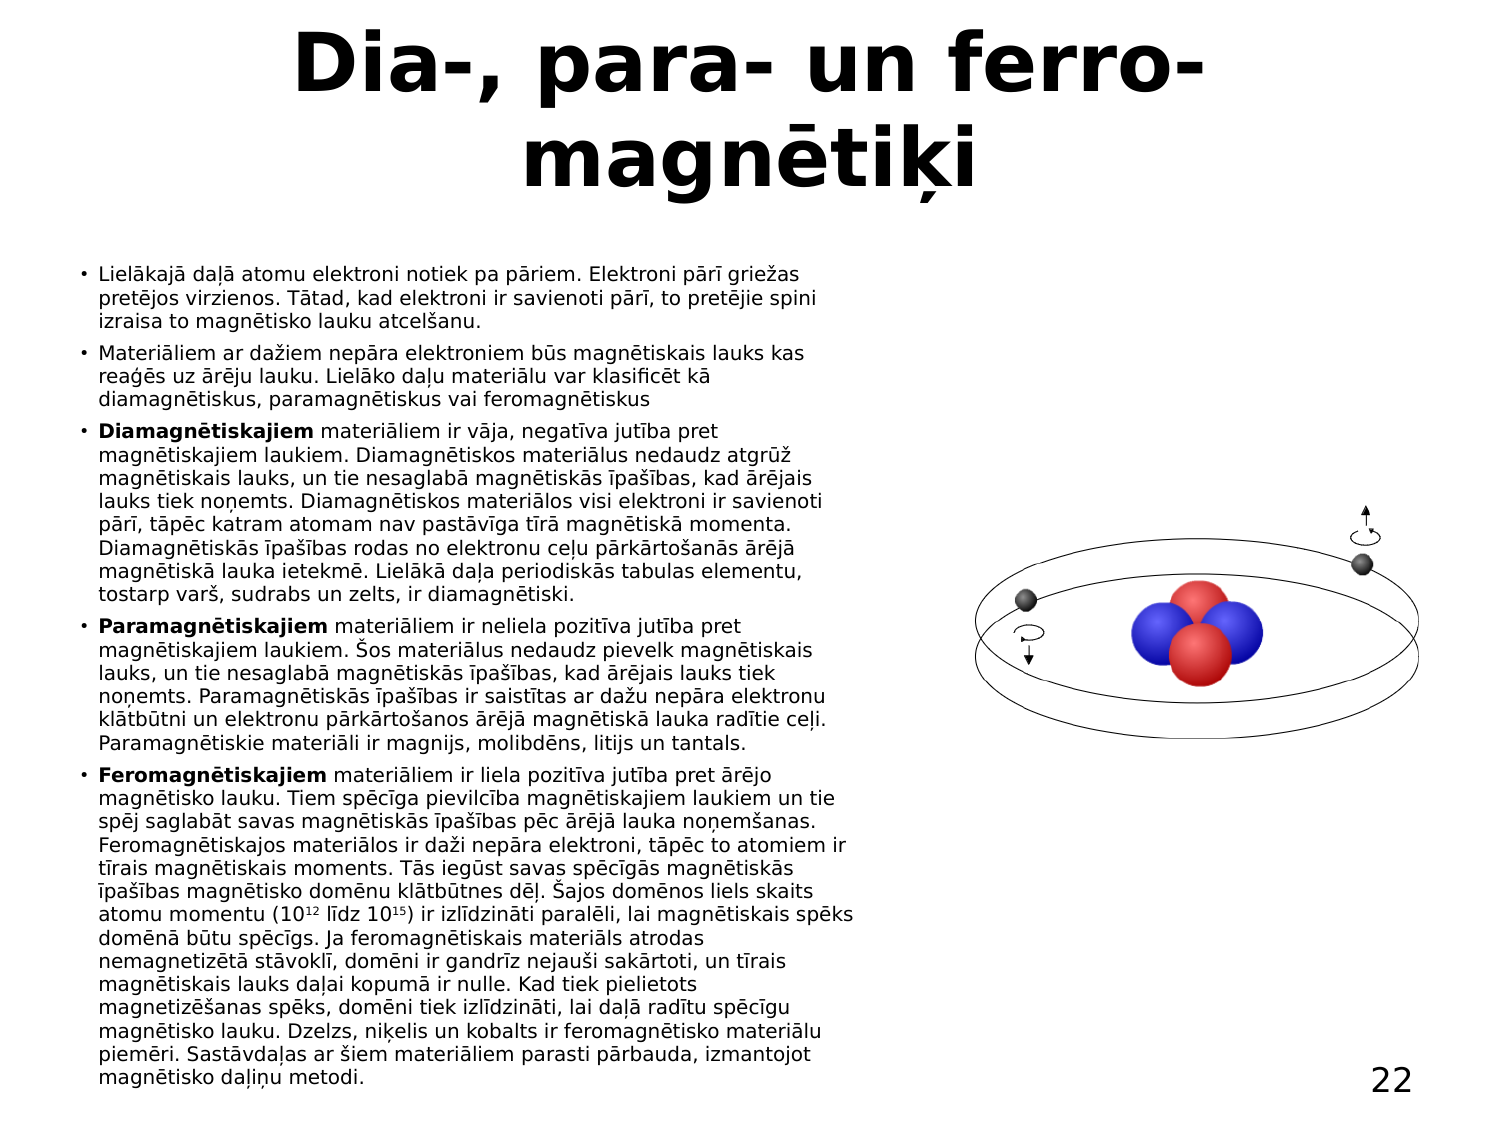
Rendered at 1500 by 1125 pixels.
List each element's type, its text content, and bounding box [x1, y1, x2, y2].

picture [974, 505, 1419, 739]
title Dia-, para- un ferro- magnētiķi [75, 16, 1425, 206]
list Lielākajā daļā atomu elektroni notiek pa pāriem. Elektroni pārī griežas pretējos virzienos. Tātad, kad elektroni ir savienoti pārī, to pretējie spini izraisa to magnētisko lauku atcelšanu. Materiāliem ar dažiem nepāra elektroniem būs magnētiskais lauks kas reaģēs uz ārēju lauku. Lielāko daļu materiālu var klasificēt kā diamagnētiskus, paramagnētiskus vai feromagnētiskus Diamagnētiskajiem materiāliem ir vāja, negatīva jutība pret magnētiskajiem laukiem. Diamagnētiskos materiālus nedaudz atgrūž magnētiskais lauks, un tie nesaglabā magnētiskās īpašības, kad ārējais lauks tiek noņemts. Diamagnētiskos materiālos visi elektroni ir savienoti pārī, tāpēc katram atomam nav pastāvīga tīrā magnētiskā momenta. Diamagnētiskās īpašības rodas no elektronu ceļu pārkārtošanās ārējā magnētiskā lauka ietekmē. Lielākā daļa periodiskās tabulas elementu, tostarp varš, sudrabs un zelts, ir diamagnētiski. Paramagnētiskajiem materiāliem ir neliela pozitīva jutība pret magnētiskajiem laukiem. Šos materiālus nedaudz pievelk magnētiskais lauks, un tie nesaglabā magnētiskās īpašības, kad ārējais lauks tiek noņemts. Paramagnētiskās īpašības ir saistītas ar dažu nepāra elektronu klātbūtni un elektronu pārkārtošanos ārējā magnētiskā lauka radītie ceļi. Paramagnētiskie materiāli ir magnijs, molibdēns, litijs un tantals. Feromagnētiskajiem materiāliem ir liela pozitīva jutība pret ārējo magnētisko lauku. Tiem spēcīga pievilcība magnētiskajiem laukiem un tie spēj saglabāt savas magnētiskās īpašības pēc ārējā lauka noņemšanas. Feromagnētiskajos materiālos ir daži nepāra elektroni, tāpēc to atomiem ir tīrais magnētiskais moments. Tās iegūst savas spēcīgās magnētiskās īpašības magnētisko domēnu klātbūtnes dēļ. Šajos domēnos liels skaits atomu momentu (1012 līdz 1015) ir izlīdzināti paralēli, lai magnētiskais spēks domēnā būtu spēcīgs. Ja feromagnētiskais materiāls atrodas nemagnetizētā stāvoklī, domēni ir gandrīz nejauši sakārtoti, un tīrais magnētiskais lauks daļai kopumā ir nulle. Kad tiek pielietots magnetizēšanas spēks, domēni tiek izlīdzināti, lai daļā radītu spēcīgu magnētisko lauku. Dzelzs, niķelis un kobalts ir feromagnētisko materiālu piemēri. Sastāvdaļas ar šiem materiāliem parasti pārbauda, izmantojot magnētisko daļiņu metodi. [75, 263, 857, 1093]
